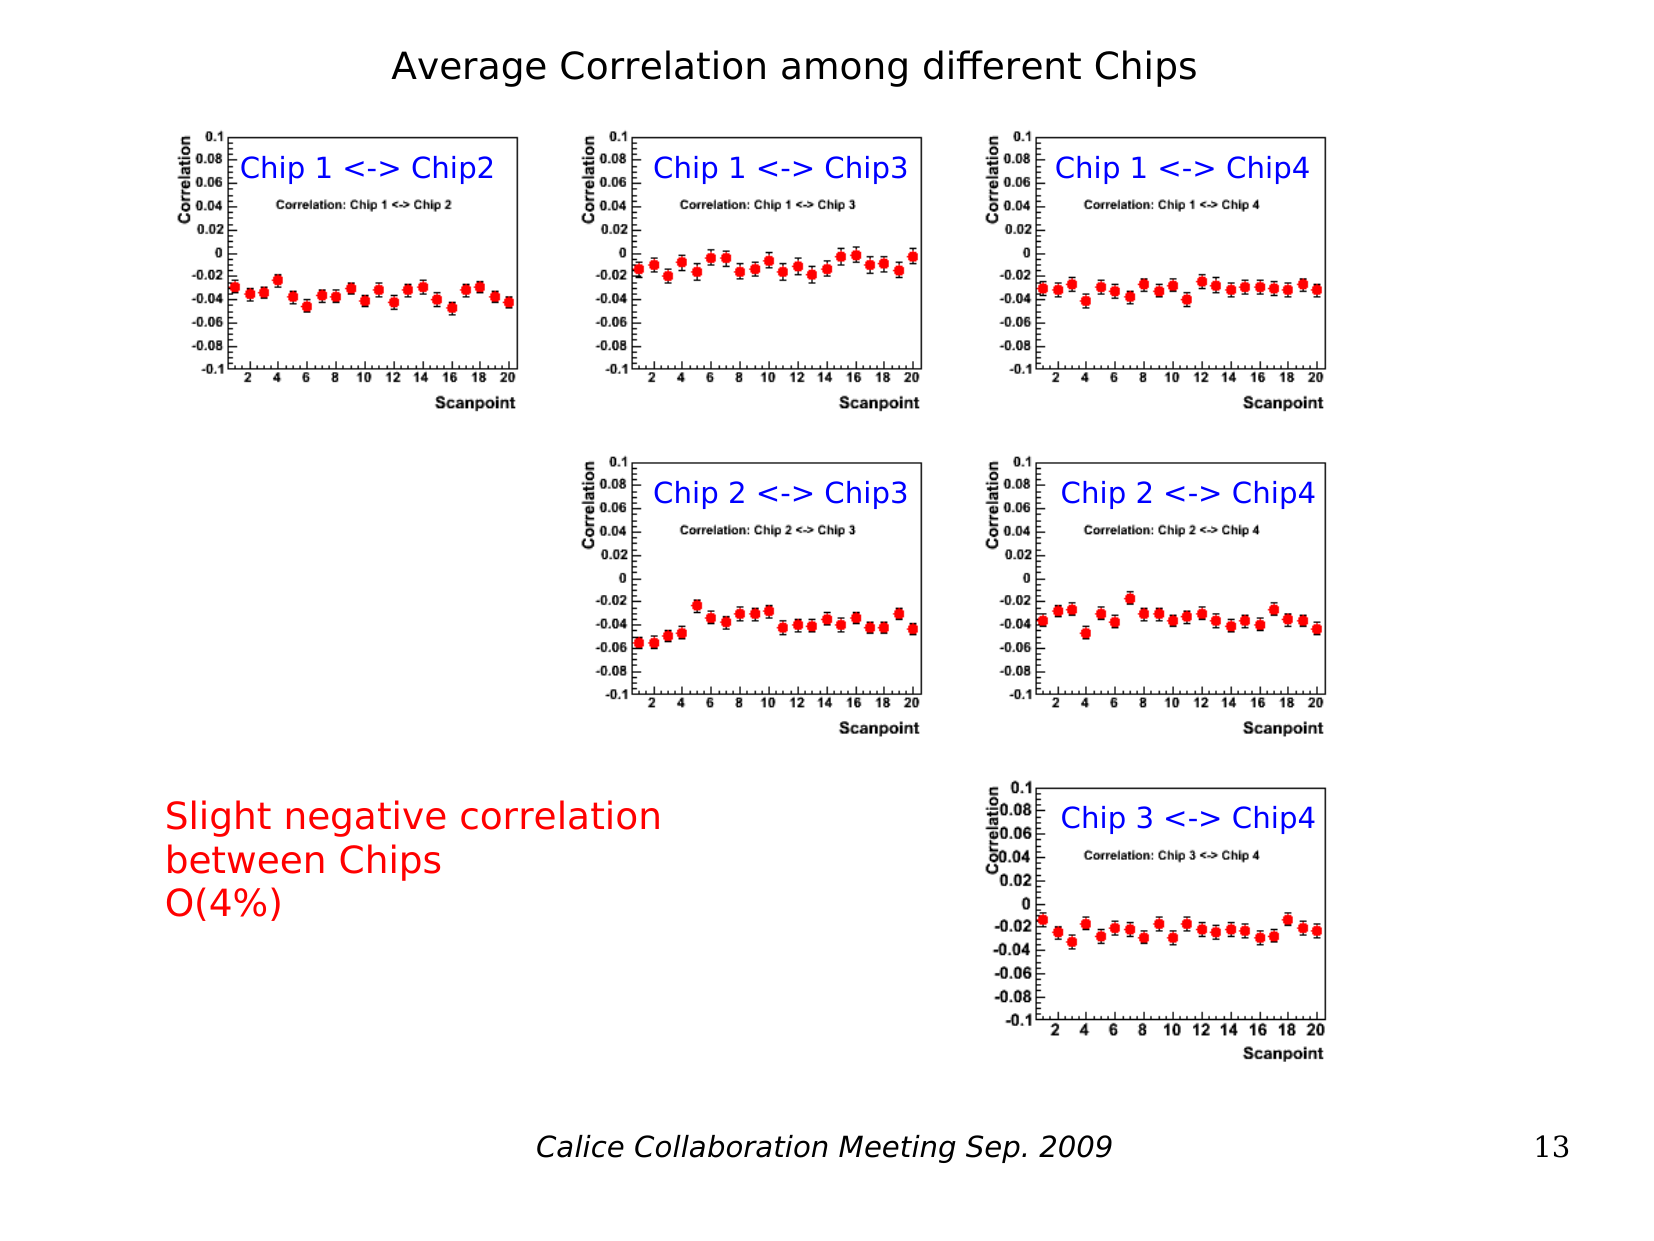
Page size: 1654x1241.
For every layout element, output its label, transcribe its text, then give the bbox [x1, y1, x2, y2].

text_box Chip 1 <-> Chip2 [225, 144, 510, 194]
text_box Chip 1 <-> Chip3 [638, 144, 924, 194]
text_box Chip 2 <-> Chip4 [1045, 469, 1331, 519]
text_box Average Correlation among different Chips [376, 37, 1195, 96]
picture [164, 97, 1376, 1073]
text_box Chip 1 <-> Chip4 [1039, 144, 1325, 194]
text_box Chip 2 <-> Chip3 [638, 469, 924, 519]
text_box Slight negative correlation between Chips O(4%) [150, 787, 667, 933]
text_box Chip 3 <-> Chip4 [1045, 794, 1331, 844]
